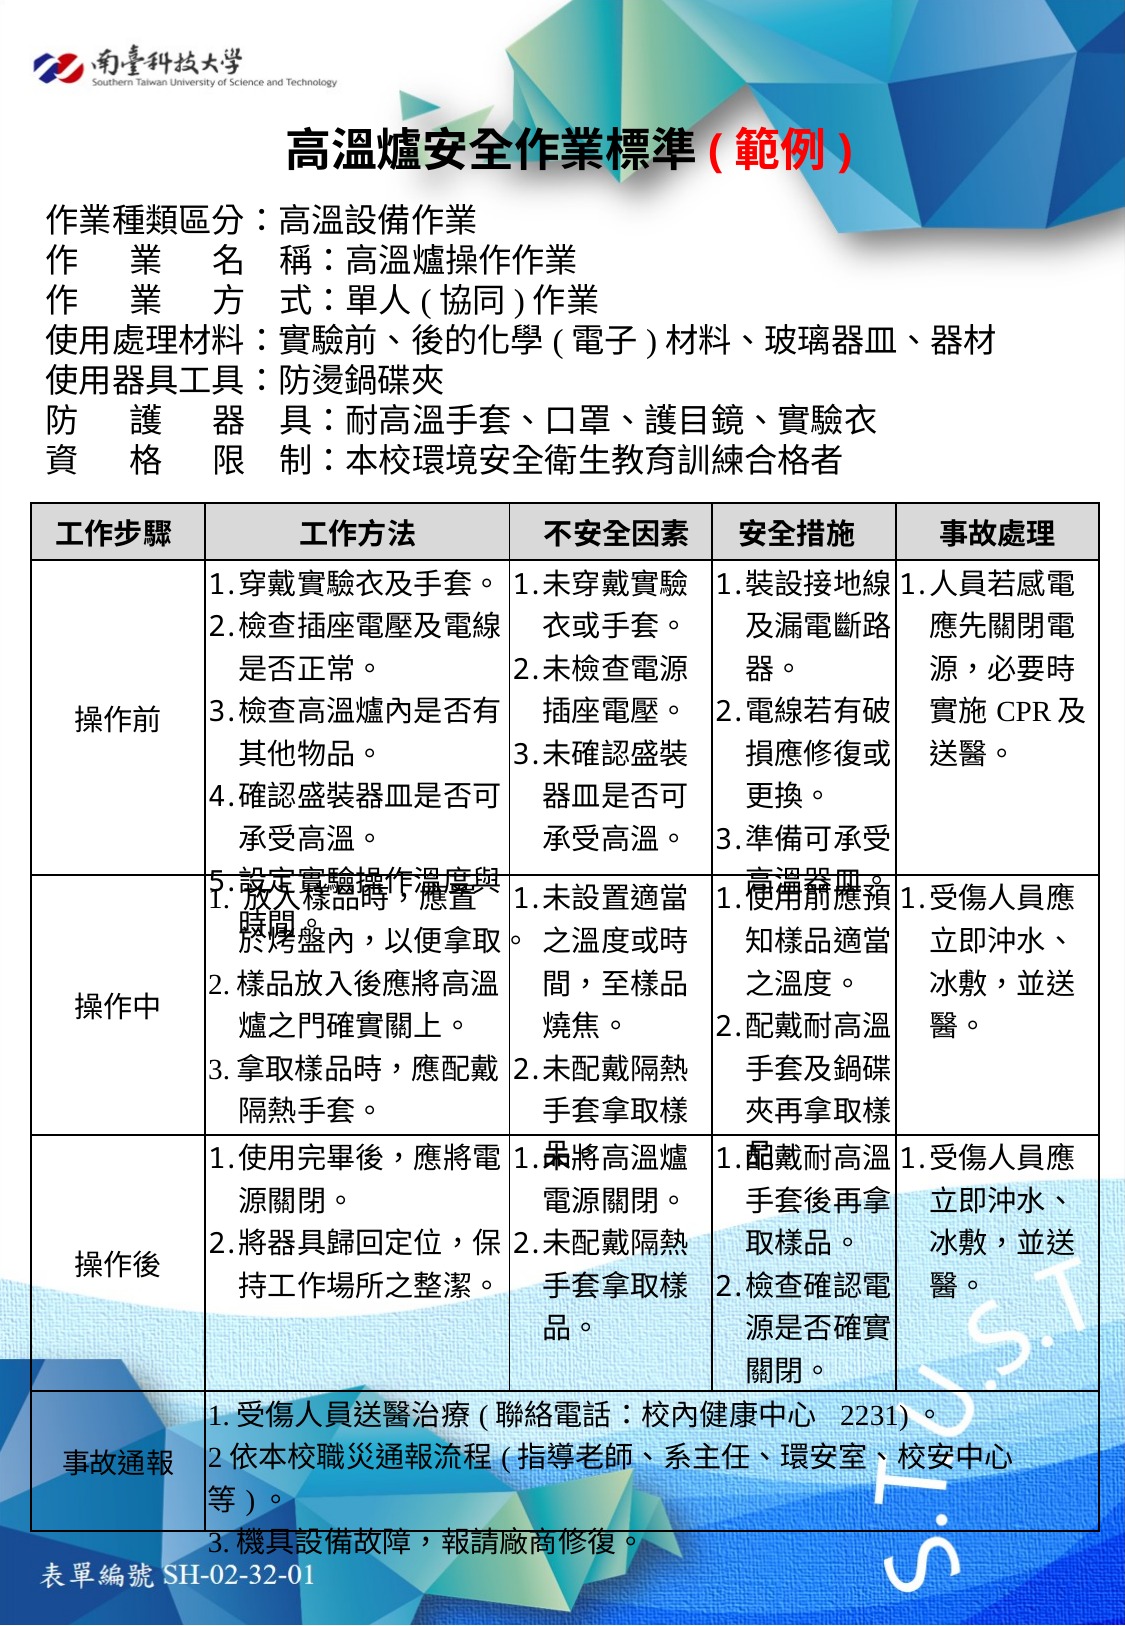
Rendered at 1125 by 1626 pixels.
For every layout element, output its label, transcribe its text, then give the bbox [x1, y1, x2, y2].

table_cell 事故通報 [32, 1392, 204, 1530]
table_cell 未將高溫爐電源關閉。 未配戴隔熱手套拿取樣品。 [510, 1136, 711, 1390]
text_box 作業種類區分：高溫設備作業 作 業 名 稱：高溫爐操作作業 作 業 方 式：單人(協同)作業 使用處理材料：實驗前、後的化學(電子)材料、玻璃器皿、器材 使用器具工具：防燙鍋碟夾 防 護 器 具：耐高溫手套、口罩、護目鏡、實驗衣 資 格 限 制：本校環境安全衛生教育訓練合格者 [31, 192, 1100, 487]
table_cell 操作後 [32, 1136, 204, 1390]
table_header 工作步驟 [32, 504, 204, 559]
table_cell 配戴耐高溫手套後再拿取樣品。 檢查確認電源是否確實關閉。 [713, 1136, 895, 1390]
table_cell 操作中 [32, 876, 204, 1134]
table_cell 未穿戴實驗衣或手套。 未檢查電源插座電壓。 未確認盛裝器皿是否可承受高溫。 [510, 561, 711, 874]
table_cell 操作前 [32, 561, 204, 874]
table_cell 1.受傷人員送醫治療(聯絡電話：校內健康中心 2231)。 2依本校職災通報流程(指導老師、系主任、環安室、校安中心等)。 3.機具設備故障，報請廠商修復。 [206, 1392, 1098, 1530]
table_cell 人員若感電應先關閉電源，必要時實施CPR及送醫。 [897, 561, 1098, 874]
picture [0, 0, 1125, 1625]
table_cell 使用前應預知樣品適當之溫度。 配戴耐高溫手套及鍋碟夾再拿取樣品。 [713, 876, 895, 1134]
text_box 高溫爐安全作業標準(範例) [270, 112, 868, 183]
table_cell 裝設接地線及漏電斷路器。 電線若有破損應修復或更換。 準備可承受高溫器皿。 [713, 561, 895, 874]
table_cell 穿戴實驗衣及手套。 檢查插座電壓及電線是否正常。 檢查高溫爐內是否有其他物品。 確認盛裝器皿是否可承受高溫。 設定實驗操作溫度與時間。 [206, 561, 509, 874]
table_cell 使用完畢後，應將電源關閉。 將器具歸回定位，保持工作場所之整潔。 [206, 1136, 509, 1390]
table_cell 受傷人員應立即沖水、冰敷，並送醫。 [897, 1136, 1098, 1390]
table_header 安全措施 [713, 504, 895, 559]
table_cell 受傷人員應立即沖水、冰敷，並送醫。 [897, 876, 1098, 1134]
table_cell 未設置適當之溫度或時間，至樣品燒焦。 未配戴隔熱手套拿取樣品。 [510, 876, 711, 1134]
table_cell 1. 放入樣品時，應置於烤盤內，以便拿取。 2.樣品放入後應將高溫爐之門確實關上。 3.拿取樣品時，應配戴隔熱手套。 [206, 876, 509, 1134]
table_header 不安全因素 [510, 504, 711, 559]
table_header 事故處理 [897, 504, 1098, 559]
table_header 工作方法 [206, 504, 509, 559]
